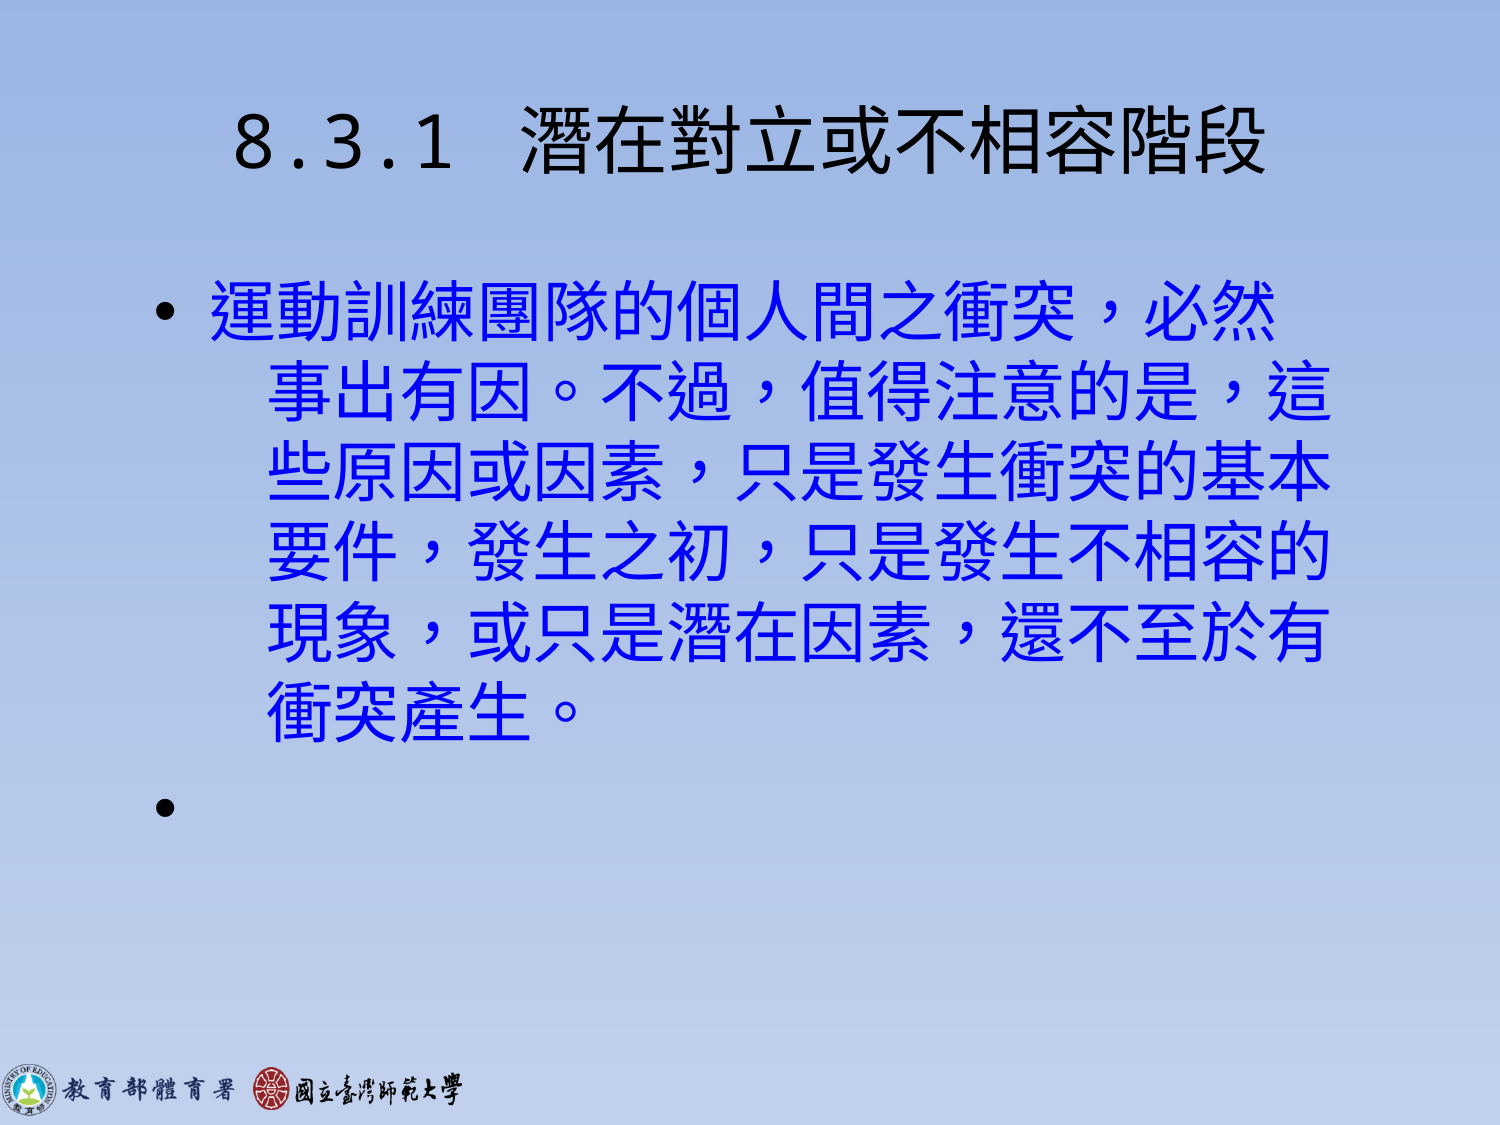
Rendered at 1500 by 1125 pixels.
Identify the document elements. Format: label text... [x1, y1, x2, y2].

title 8.3.1 潛在對立或不相容階段 [75, 45, 1426, 233]
list 運動訓練團隊的個人間之衝突，必然事出有因。不過，值得注意的是，這些原因或因素，只是發生衝突的基本要件，發生之初，只是發生不相容的現象，或只是潛在因素，還不至於有衝突產生。 [138, 262, 1351, 838]
